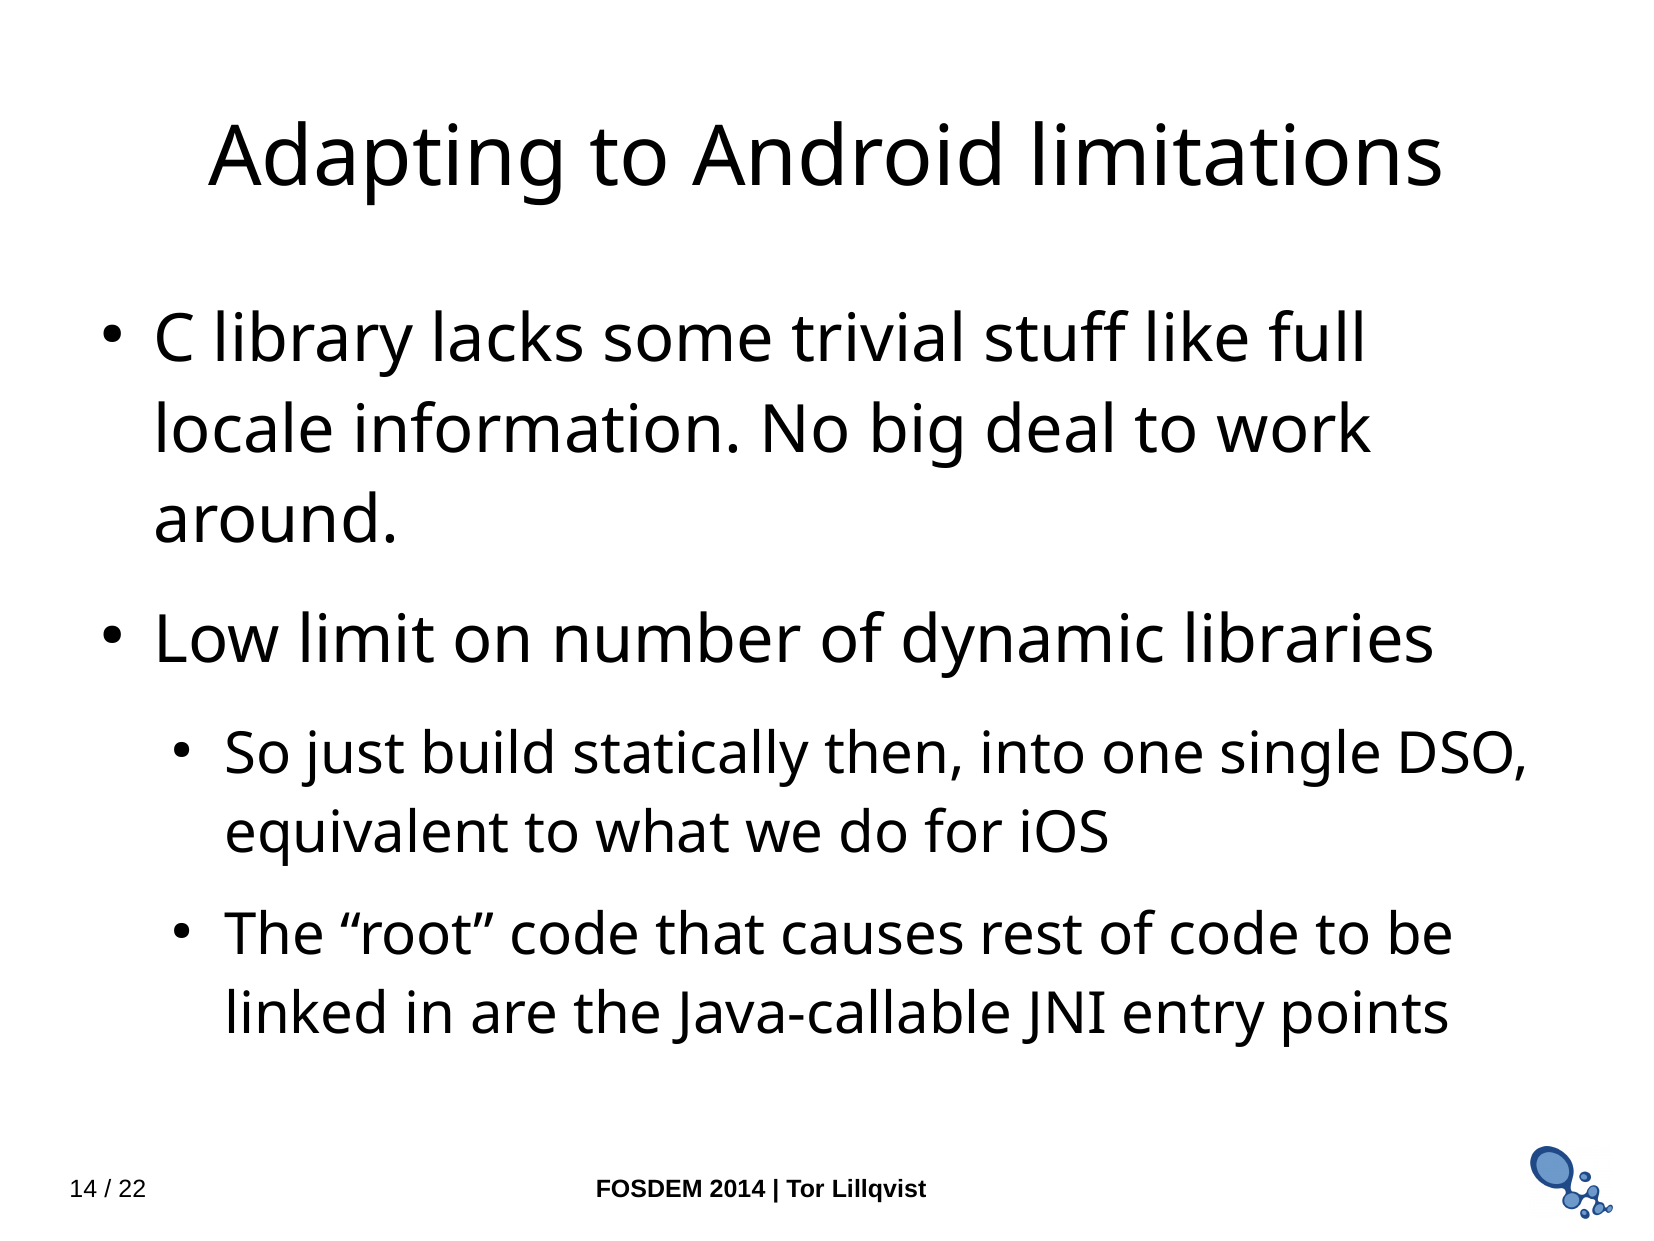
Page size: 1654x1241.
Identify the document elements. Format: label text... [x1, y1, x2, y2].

picture [1530, 1146, 1613, 1219]
title Adapting to Android limitations [82, 49, 1571, 257]
list C library lacks some trivial stuff like full locale information. No big deal to work around. Low limit on number of dynamic libraries So just build statically then, into one single DSO, equivalent to what we do for iOS The “root” code that causes rest of code to be linked in are the Java-callable JNI entry points [82, 290, 1538, 1141]
